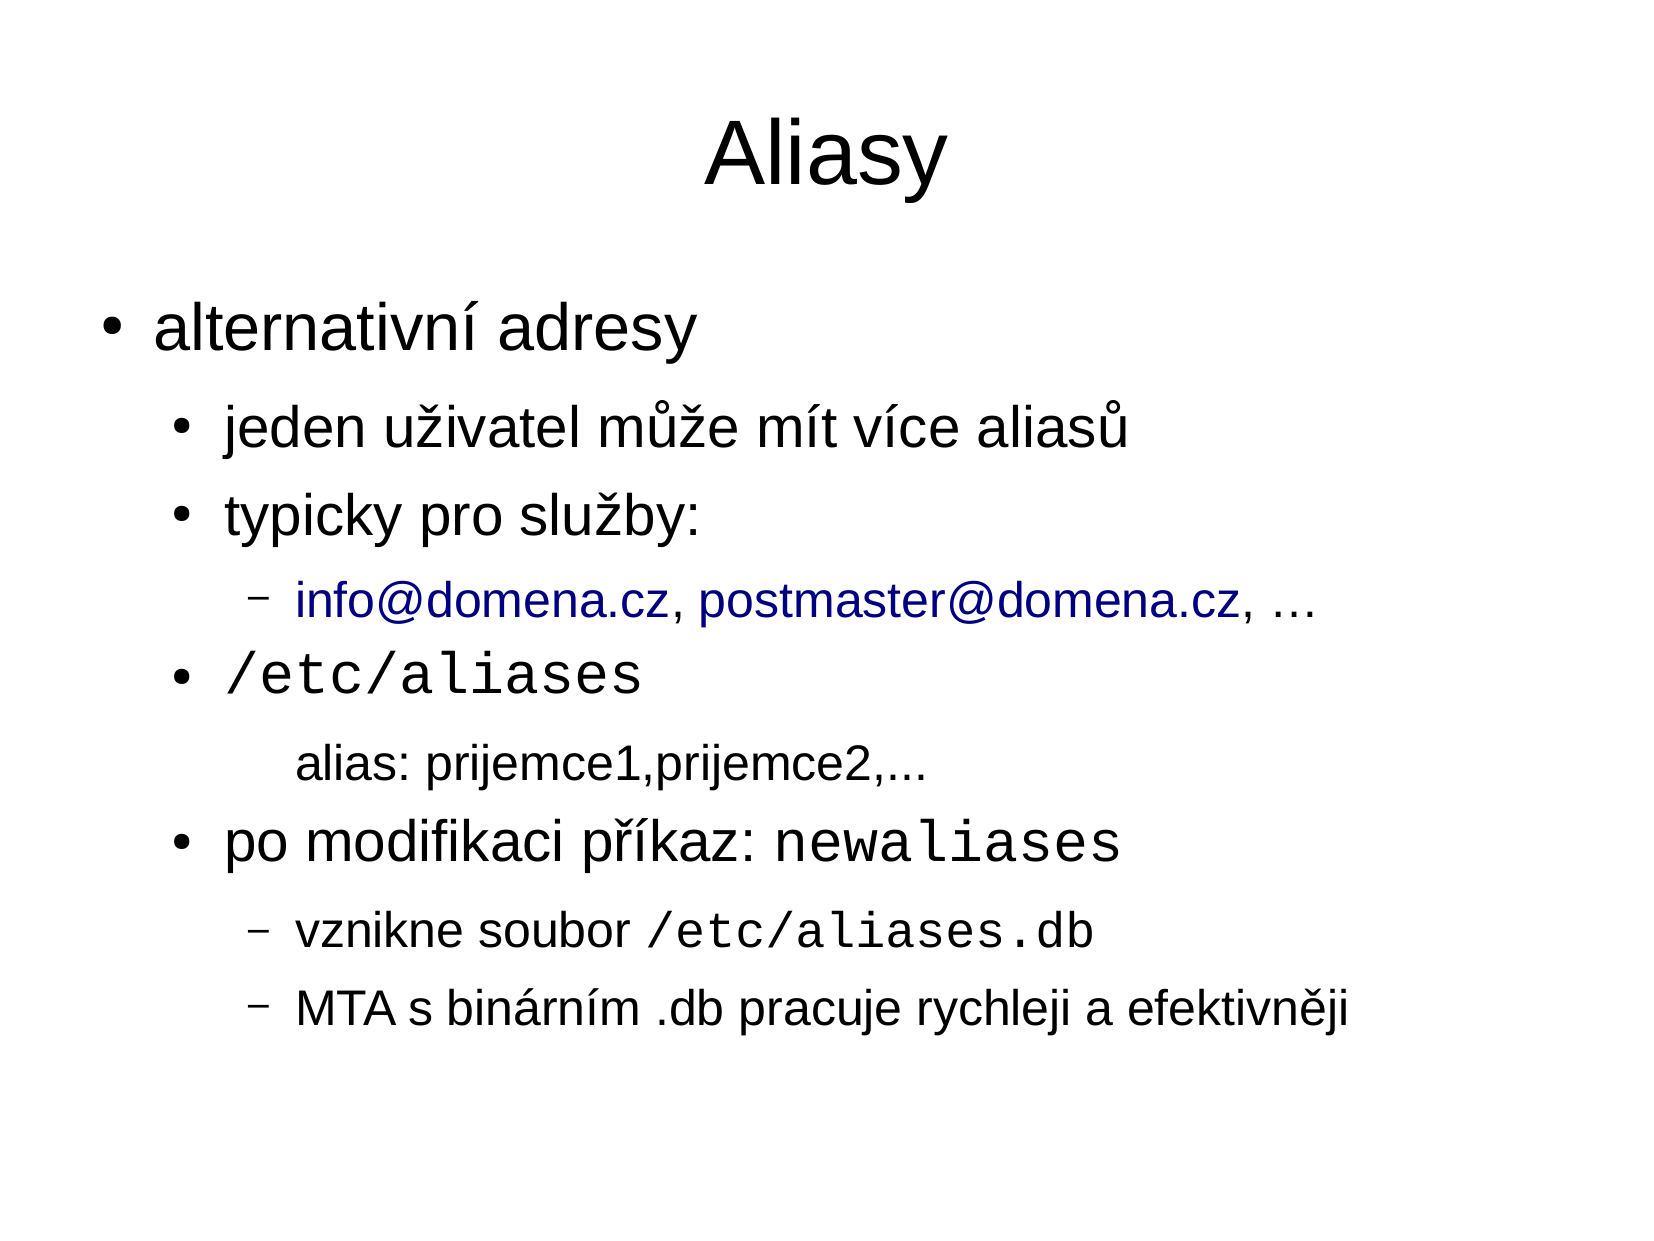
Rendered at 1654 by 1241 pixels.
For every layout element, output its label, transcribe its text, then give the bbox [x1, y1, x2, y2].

title Aliasy [82, 49, 1571, 257]
list alternativní adresy jeden uživatel může mít více aliasů typicky pro služby: info@domena.cz, postmaster@domena.cz, … /etc/aliases alias: prijemce1,prijemce2,... po modifikaci příkaz: newaliases vznikne soubor /etc/aliases.db MTA s binárním .db pracuje rychleji a efektivněji [82, 290, 1571, 1036]
